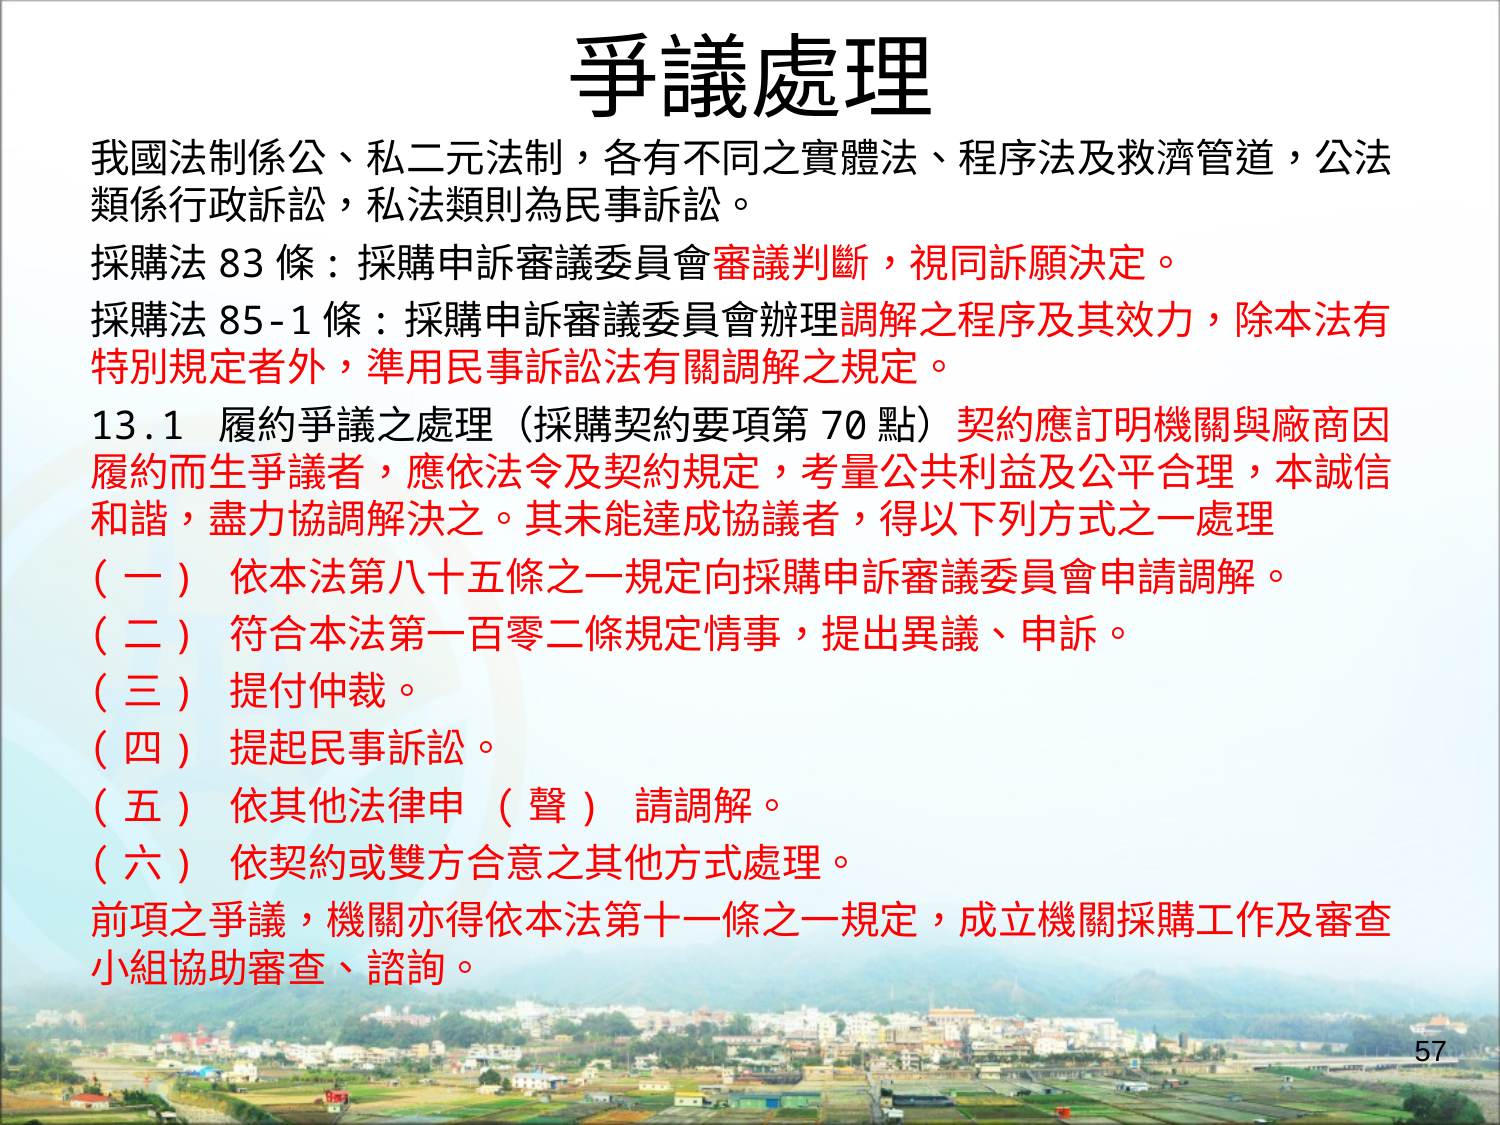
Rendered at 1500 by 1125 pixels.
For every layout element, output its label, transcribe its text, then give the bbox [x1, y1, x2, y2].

text_box <編號> [1111, 1024, 1462, 1103]
picture [0, 0, 1500, 1125]
title 爭議處理 [75, 21, 1426, 125]
list 我國法制係公、私二元法制，各有不同之實體法、程序法及救濟管道，公法類係行政訴訟，私法類則為民事訴訟。 採購法83條:採購申訴審議委員會審議判斷，視同訴願決定。 採購法85-1條:採購申訴審議委員會辦理調解之程序及其效力，除本法有特別規定者外，準用民事訴訟法有關調解之規定。 13.1 履約爭議之處理（採購契約要項第70點）契約應訂明機關與廠商因履約而生爭議者，應依法令及契約規定，考量公共利益及公平合理，本誠信和諧，盡力協調解決之。其未能達成協議者，得以下列方式之一處理 (一) 依本法第八十五條之一規定向採購申訴審議委員會申請調解。 (二) 符合本法第一百零二條規定情事，提出異議、申訴。 (三) 提付仲裁。 (四) 提起民事訴訟。 (五) 依其他法律申 (聲) 請調解。 (六) 依契約或雙方合意之其他方式處理。 前項之爭議，機關亦得依本法第十一條之一規定，成立機關採購工作及審查小組協助審查、諮詢。 [75, 125, 1426, 1103]
